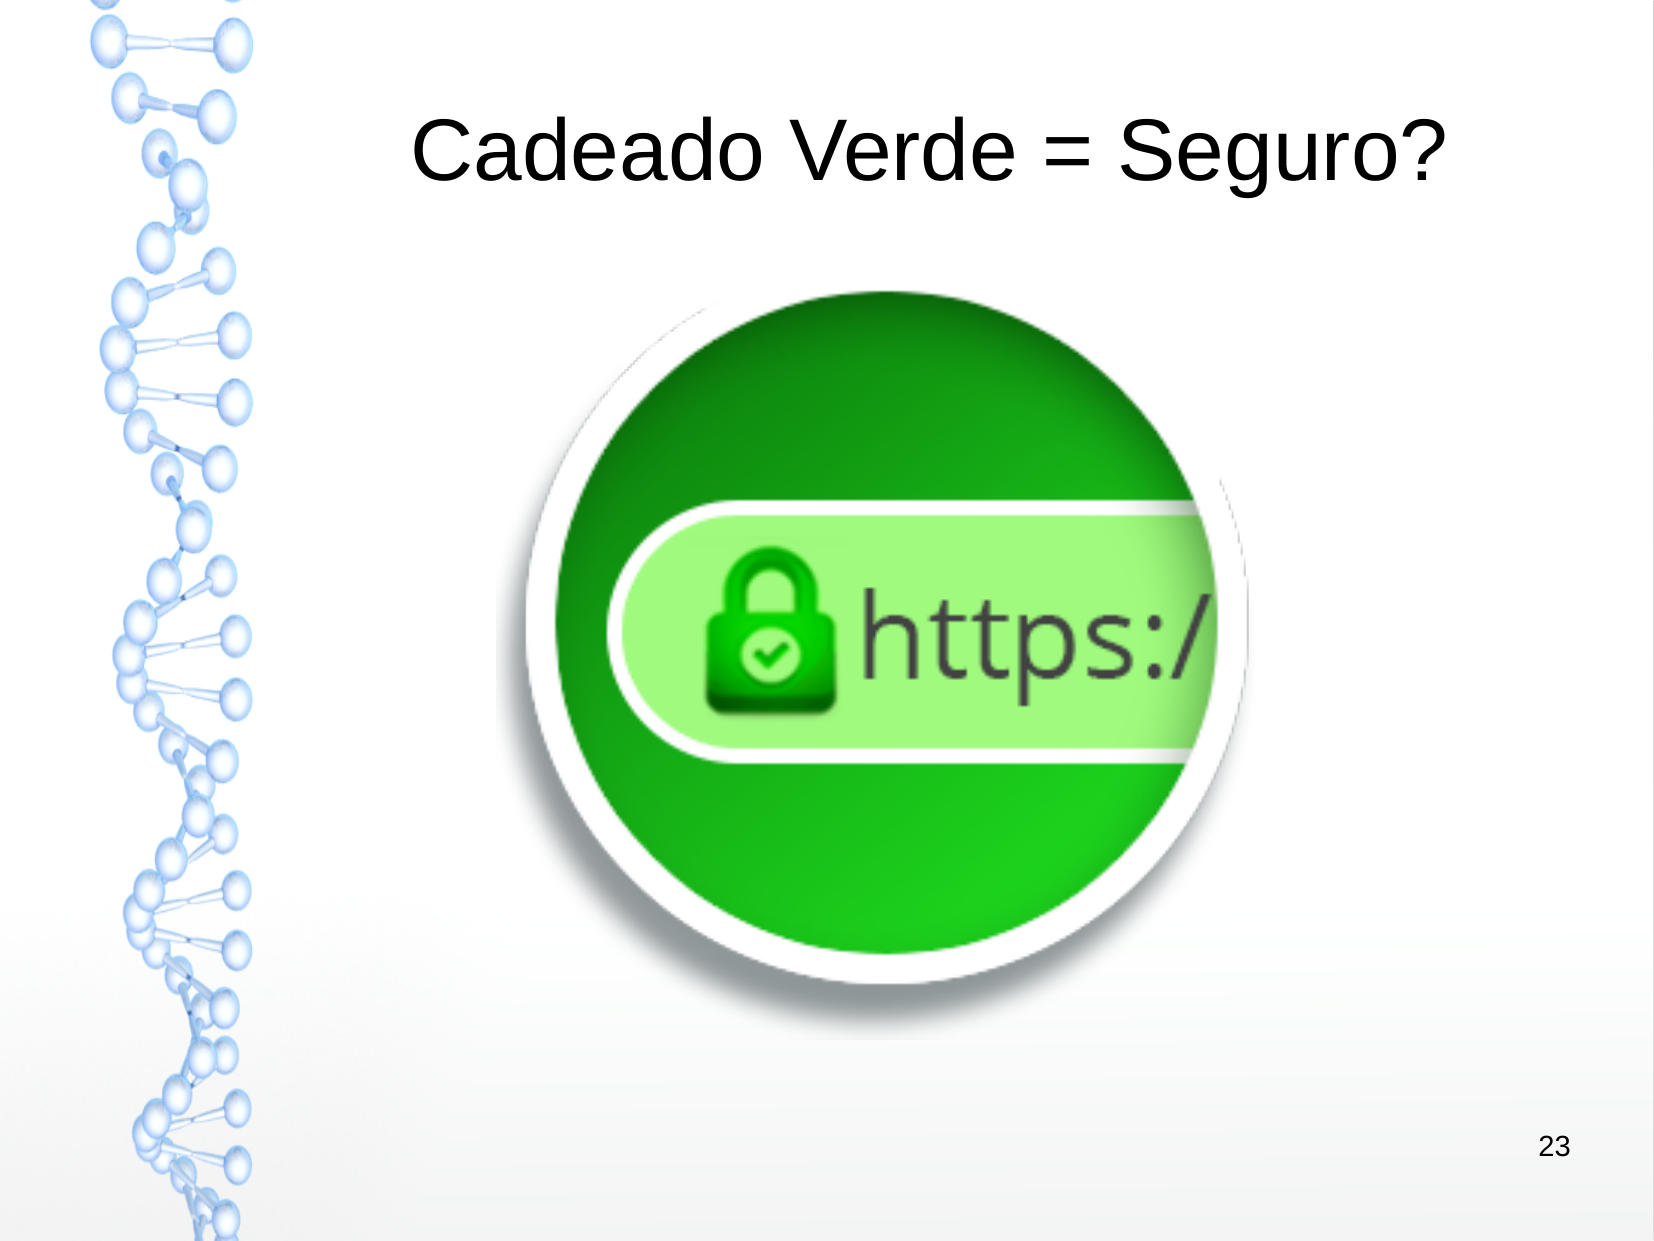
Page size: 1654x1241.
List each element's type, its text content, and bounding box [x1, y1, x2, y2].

picture [0, 0, 1654, 1241]
list [283, 271, 1571, 1075]
title Cadeado Verde = Seguro? [265, 47, 1595, 252]
